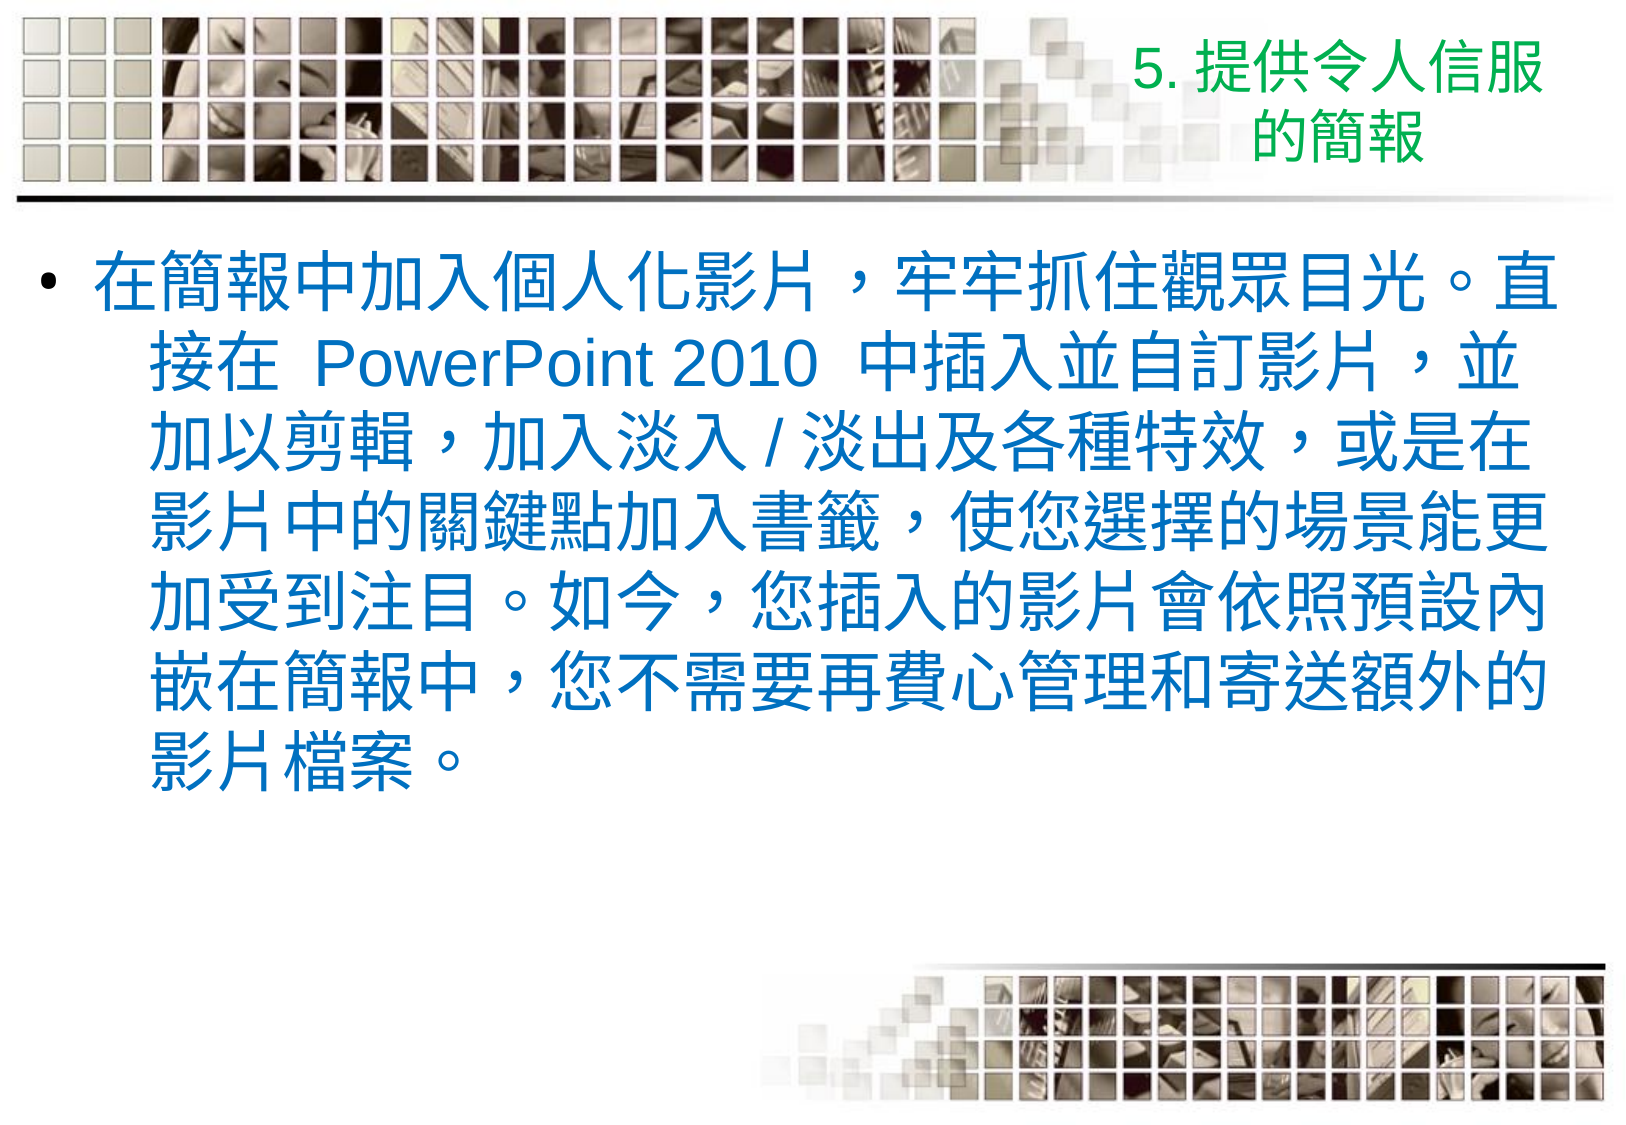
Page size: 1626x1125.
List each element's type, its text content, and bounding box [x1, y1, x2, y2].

list 在簡報中加入個人化影片，牢牢抓住觀眾目光。直接在 PowerPoint 2010 中插入並自訂影片，並加以剪輯，加入淡入/淡出及各種特效，或是在影片中的關鍵點加入書籤，使您選擇的場景能更加受到注目。如今，您插入的影片會依照預設內嵌在簡報中，您不需要再費心管理和寄送額外的影片檔案。 [21, 231, 1604, 941]
title 5.提供令人信服的簡報 [1107, 19, 1569, 183]
